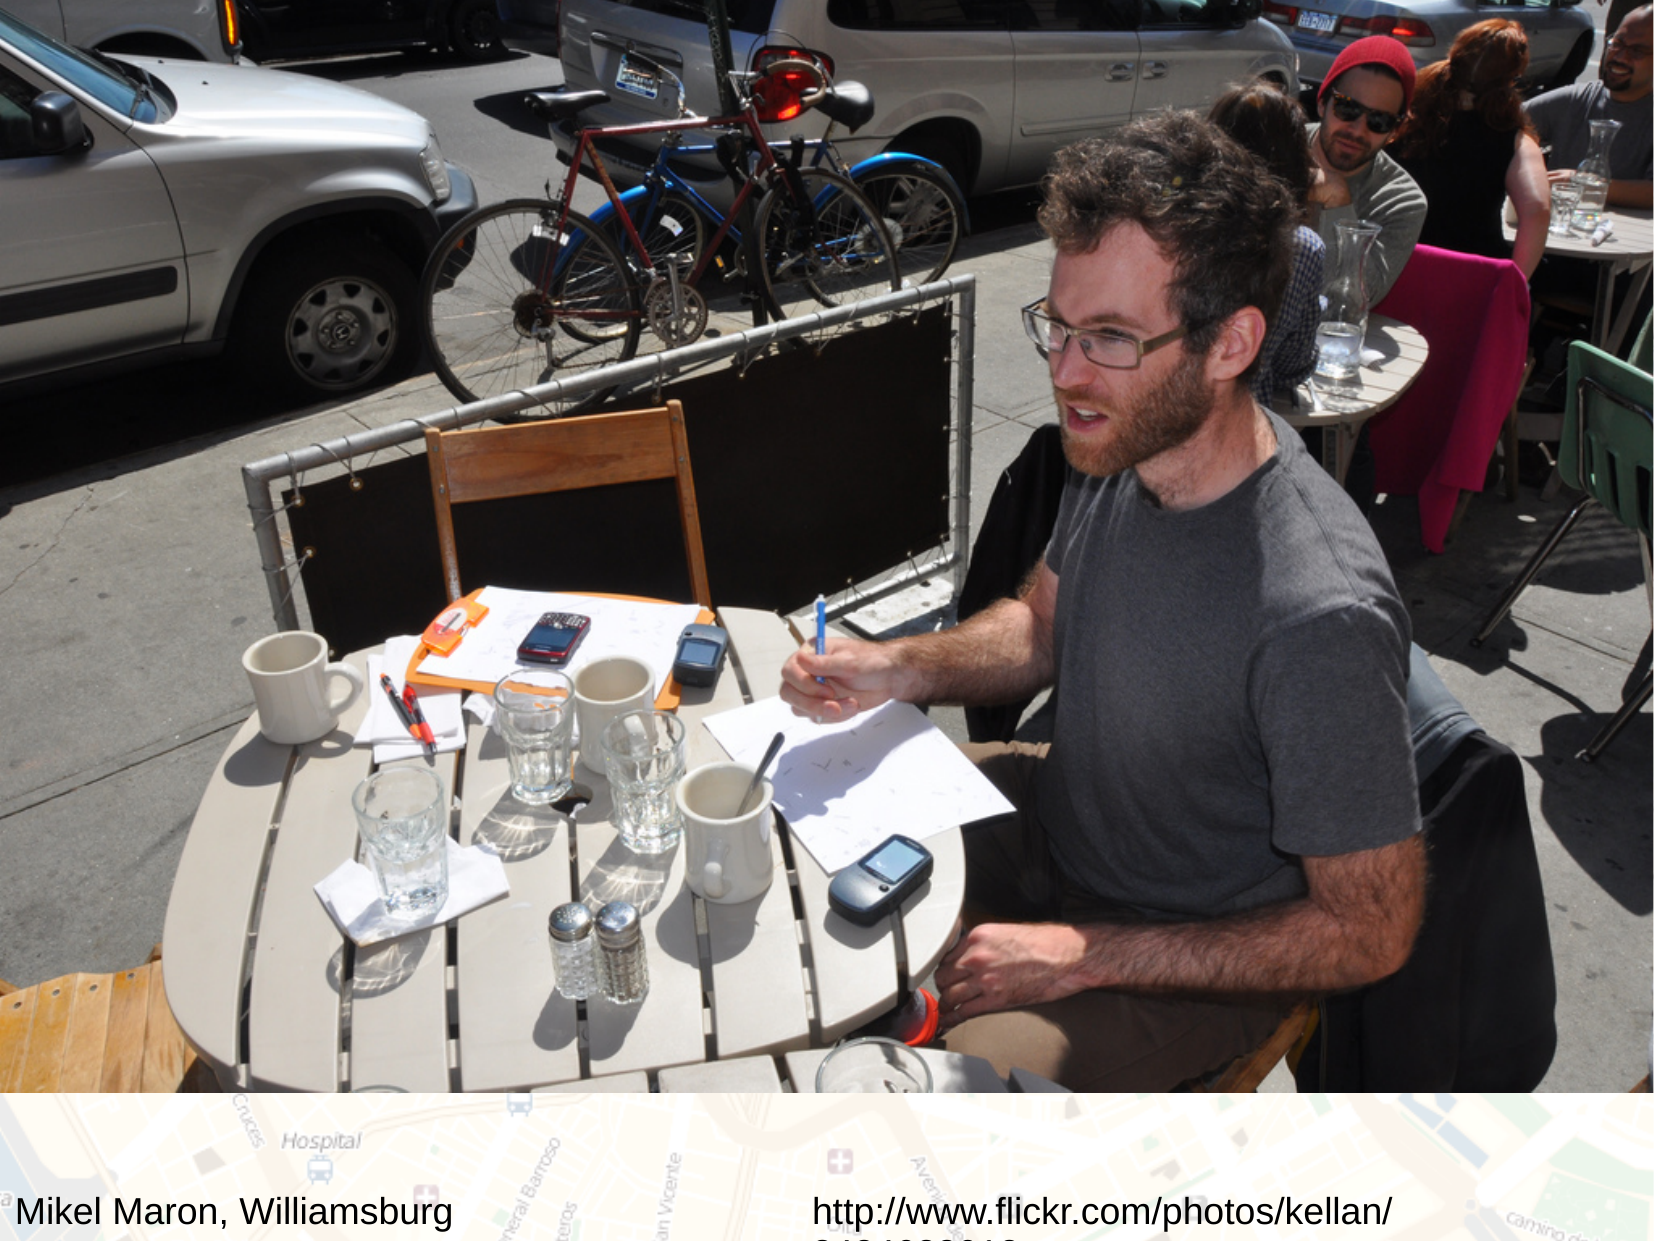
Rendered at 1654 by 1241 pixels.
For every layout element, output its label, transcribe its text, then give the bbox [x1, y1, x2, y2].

picture [0, 0, 1654, 1093]
text_box Mikel Maron, Williamsburg [0, 1183, 468, 1241]
text_box http://www.flickr.com/photos/kellan/3424622012 [797, 1183, 1614, 1241]
